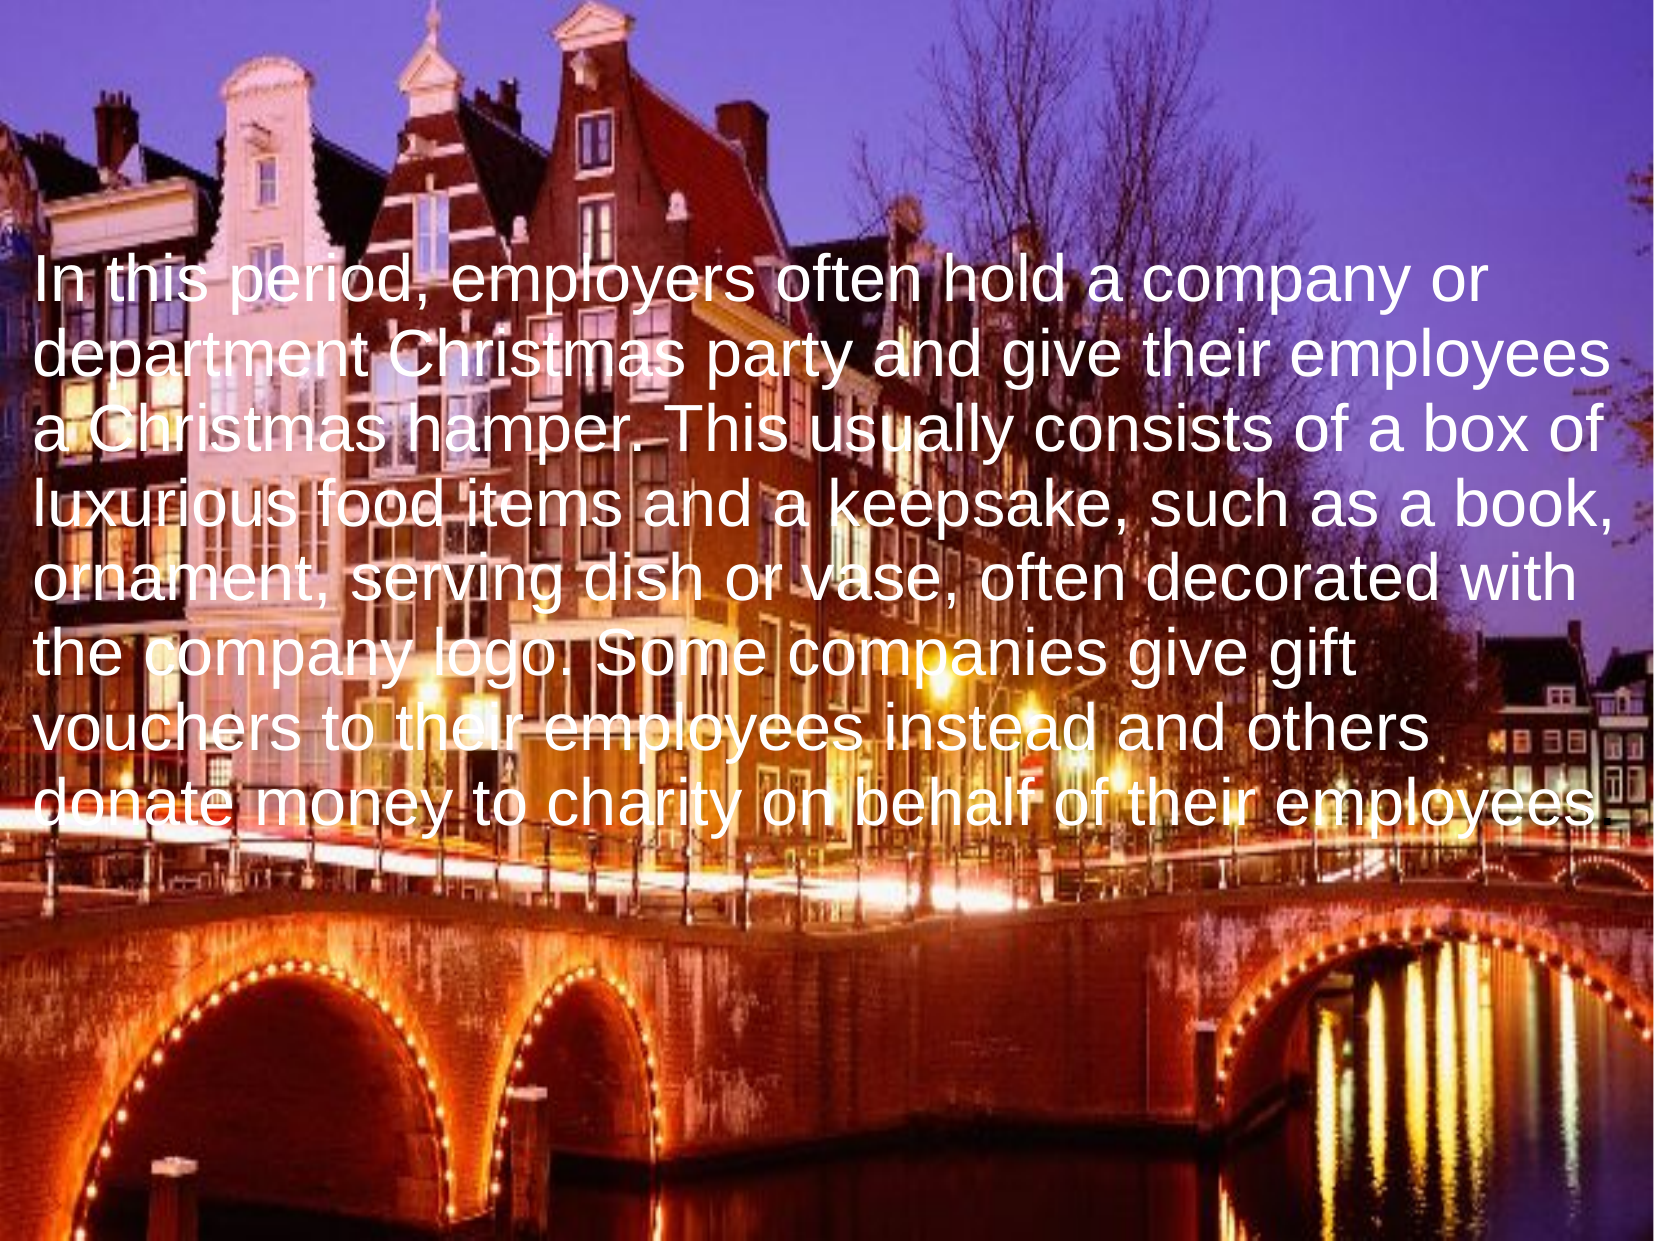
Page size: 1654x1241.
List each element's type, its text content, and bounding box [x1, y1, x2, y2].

text_box In this period, employers often hold a company or department Christmas party and give their employees a Christmas hamper. This usually consists of a box of luxurious food items and a keepsake, such as a book, ornament, serving dish or vase, often decorated with the company logo. Some companies give gift vouchers to their employees instead and others donate money to charity on behalf of their employees. [0, 241, 1642, 910]
picture [0, 0, 1654, 1241]
